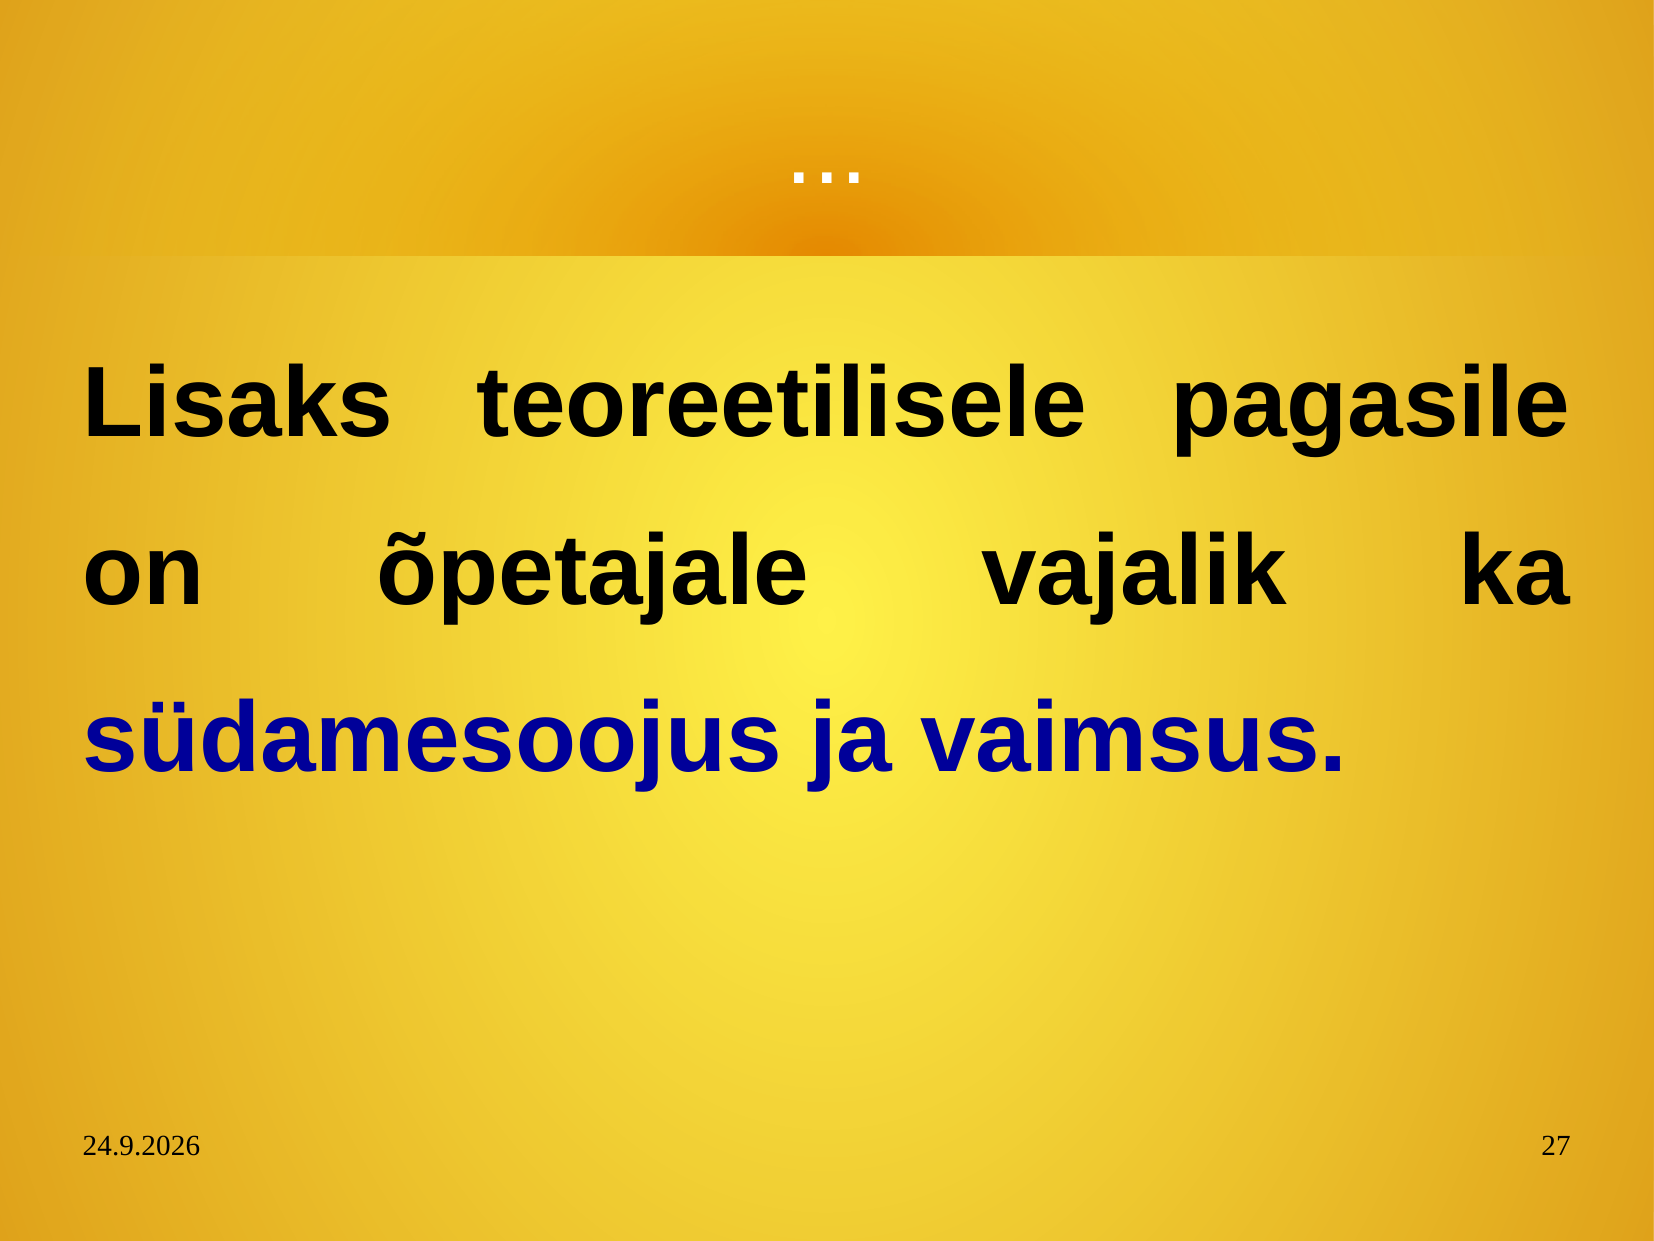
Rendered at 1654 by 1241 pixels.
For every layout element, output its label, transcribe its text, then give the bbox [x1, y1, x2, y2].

title ... [82, 47, 1571, 252]
list Lisaks teoreetilisele pagasile on õpetajale vajalik ka südamesoojus ja vaimsus. [82, 290, 1571, 1010]
